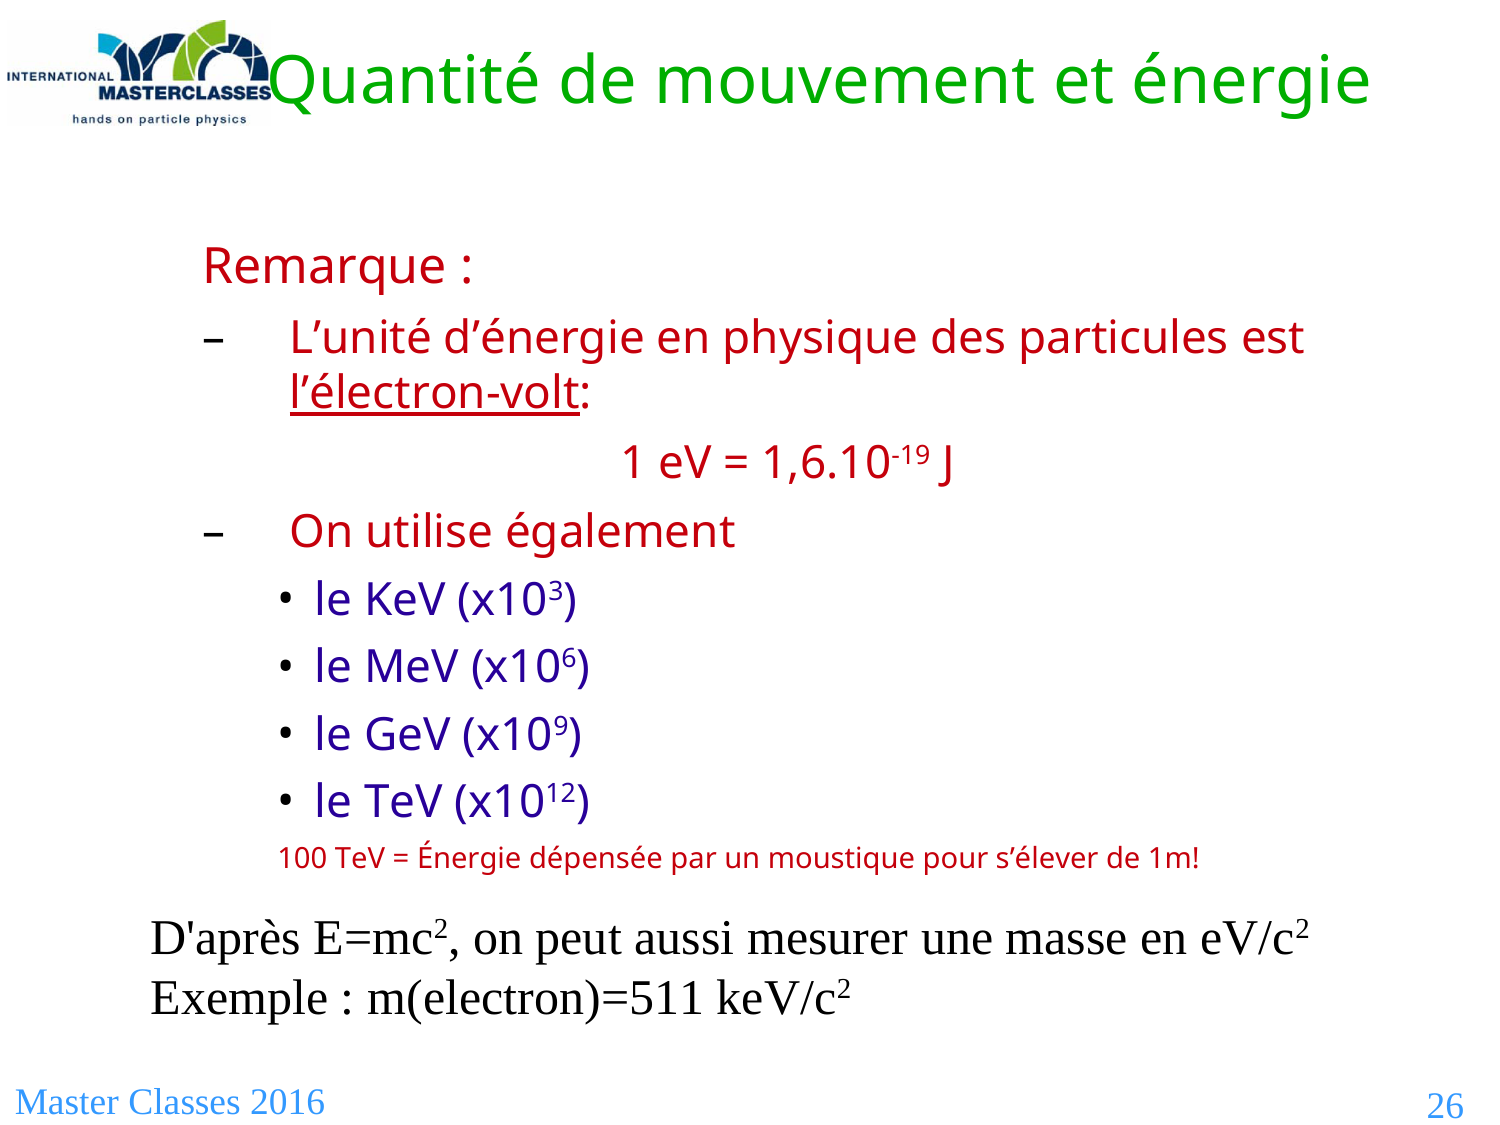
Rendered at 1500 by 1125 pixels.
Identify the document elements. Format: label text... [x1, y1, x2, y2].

title Quantité de mouvement et énergie [193, 12, 1447, 142]
list Remarque : L’unité d’énergie en physique des particules est l’électron-volt: 1 eV = 1,6.10-19 J On utilise également le KeV (x103) le MeV (x106) le GeV (x109) le TeV (x1012) 100 TeV = Énergie dépensée par un moustique pour s’élever de 1m! [112, 225, 1388, 979]
picture [2, 10, 280, 130]
text_box D'après E=mc2, on peut aussi mesurer une masse en eV/c2 Exemple : m(electron)=511 keV/c2 [135, 897, 1326, 1033]
